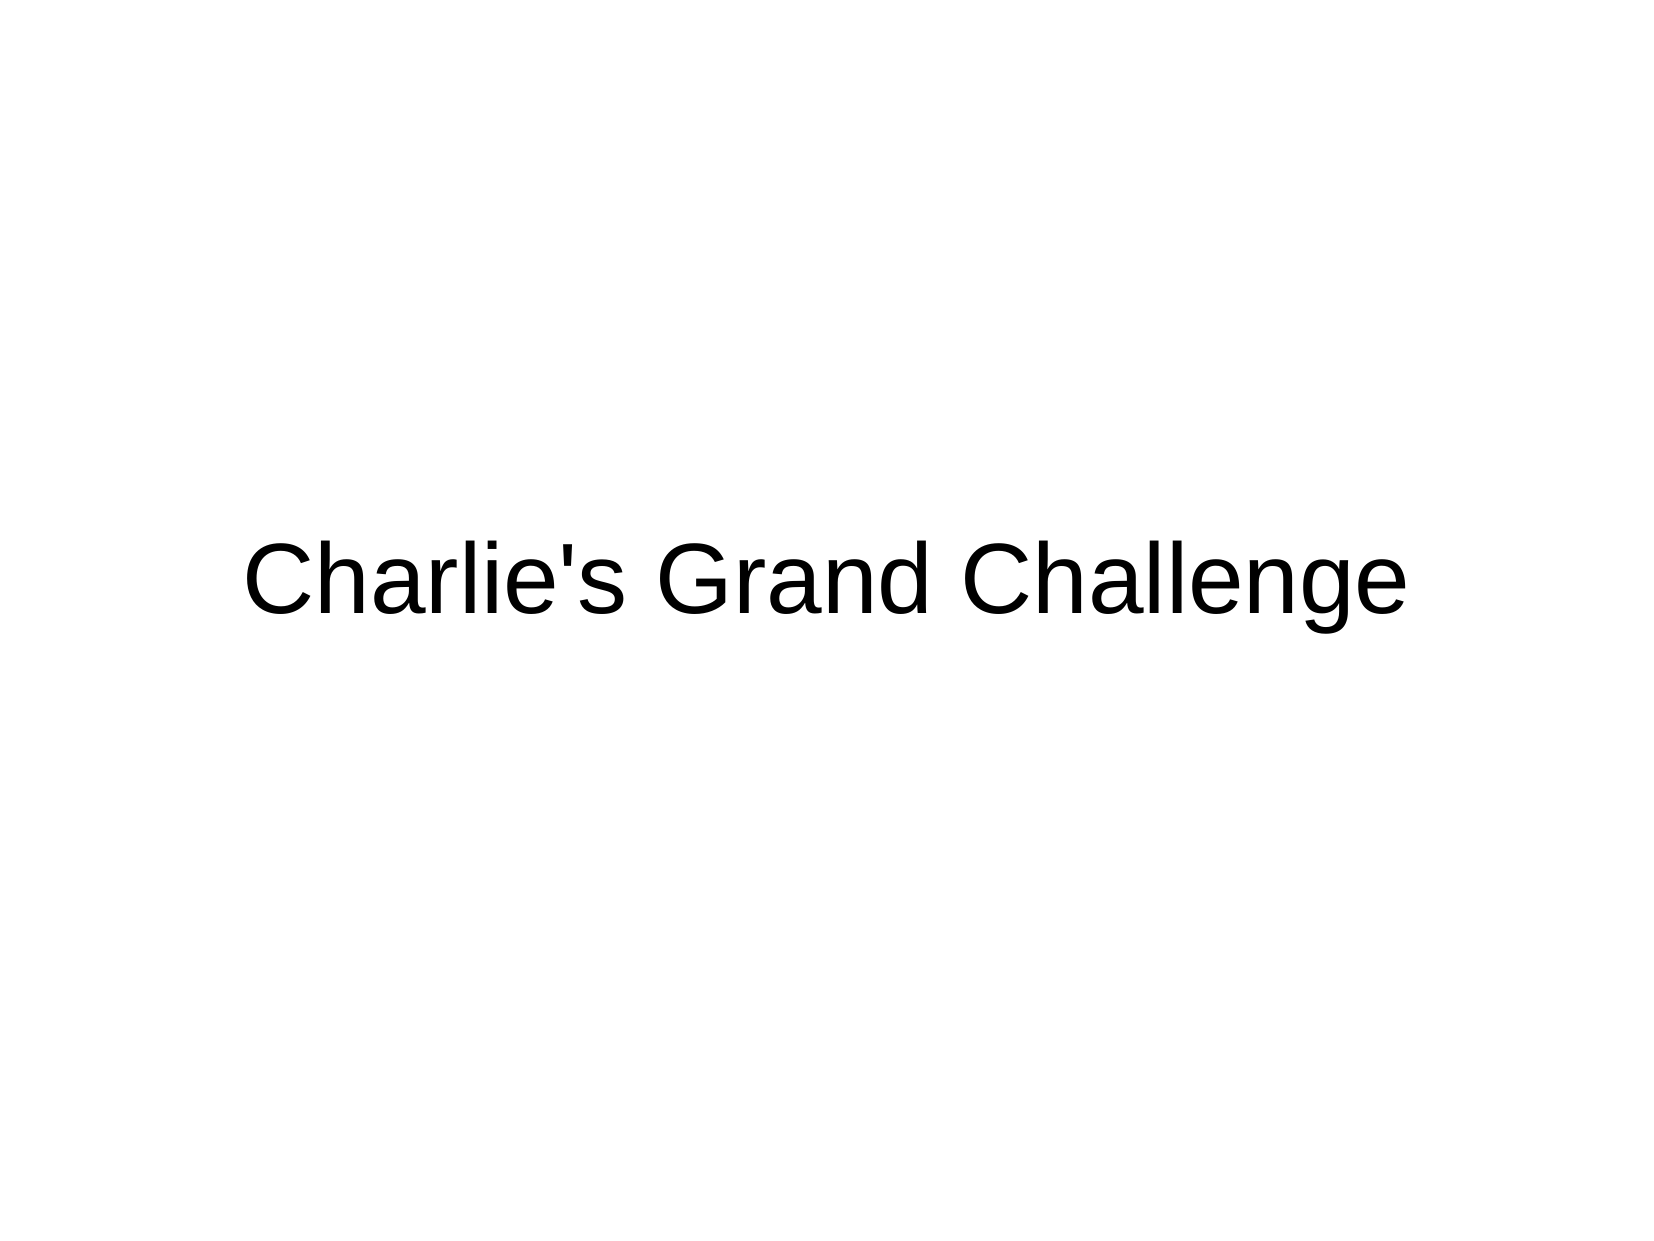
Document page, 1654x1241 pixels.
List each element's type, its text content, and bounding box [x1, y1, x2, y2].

subtitle Charlie's Grand Challenge [82, 56, 1571, 1102]
